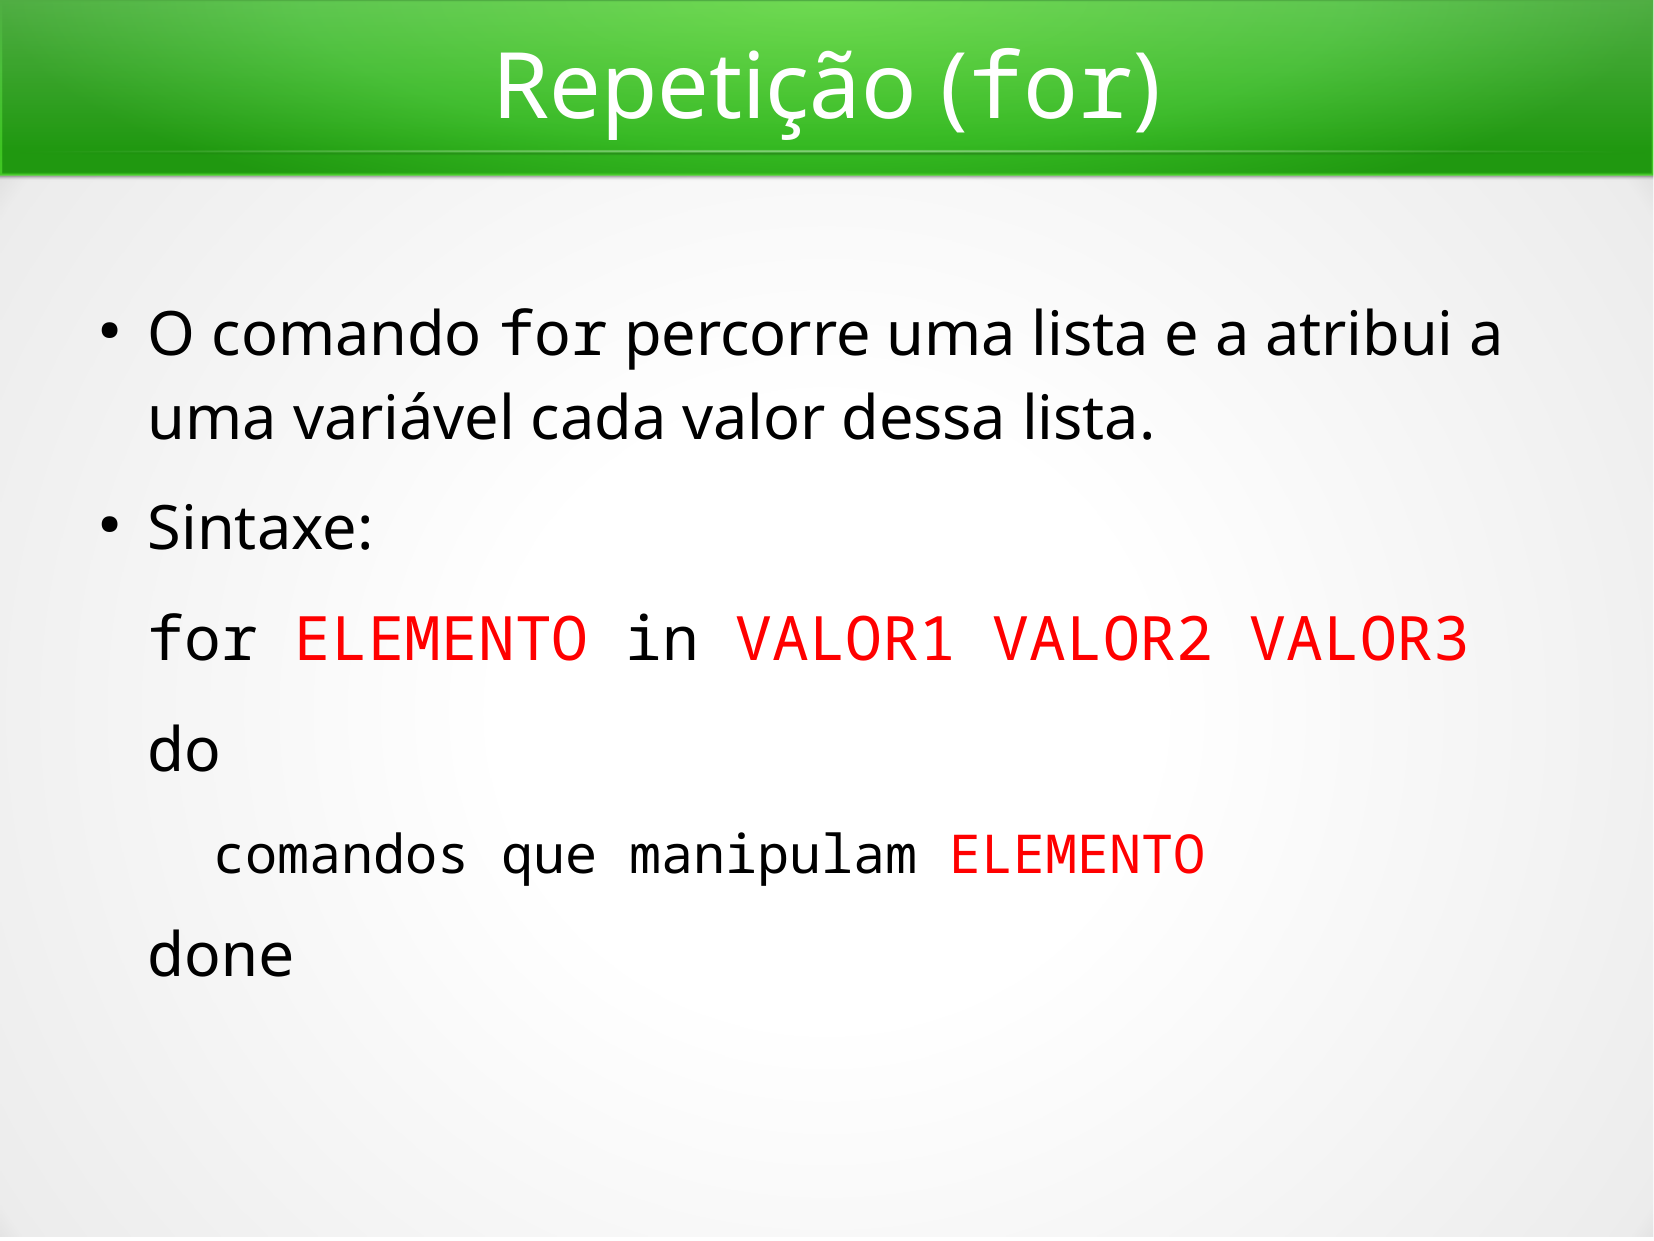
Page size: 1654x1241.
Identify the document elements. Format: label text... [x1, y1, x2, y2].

list O comando for percorre uma lista e a atribui a uma variável cada valor dessa lista. Sintaxe: for ELEMENTO in VALOR1 VALOR2 VALOR3 do comandos que manipulam ELEMENTO done [82, 290, 1571, 1010]
picture [0, 0, 1654, 1237]
title Repetição (for) [82, 11, 1571, 154]
